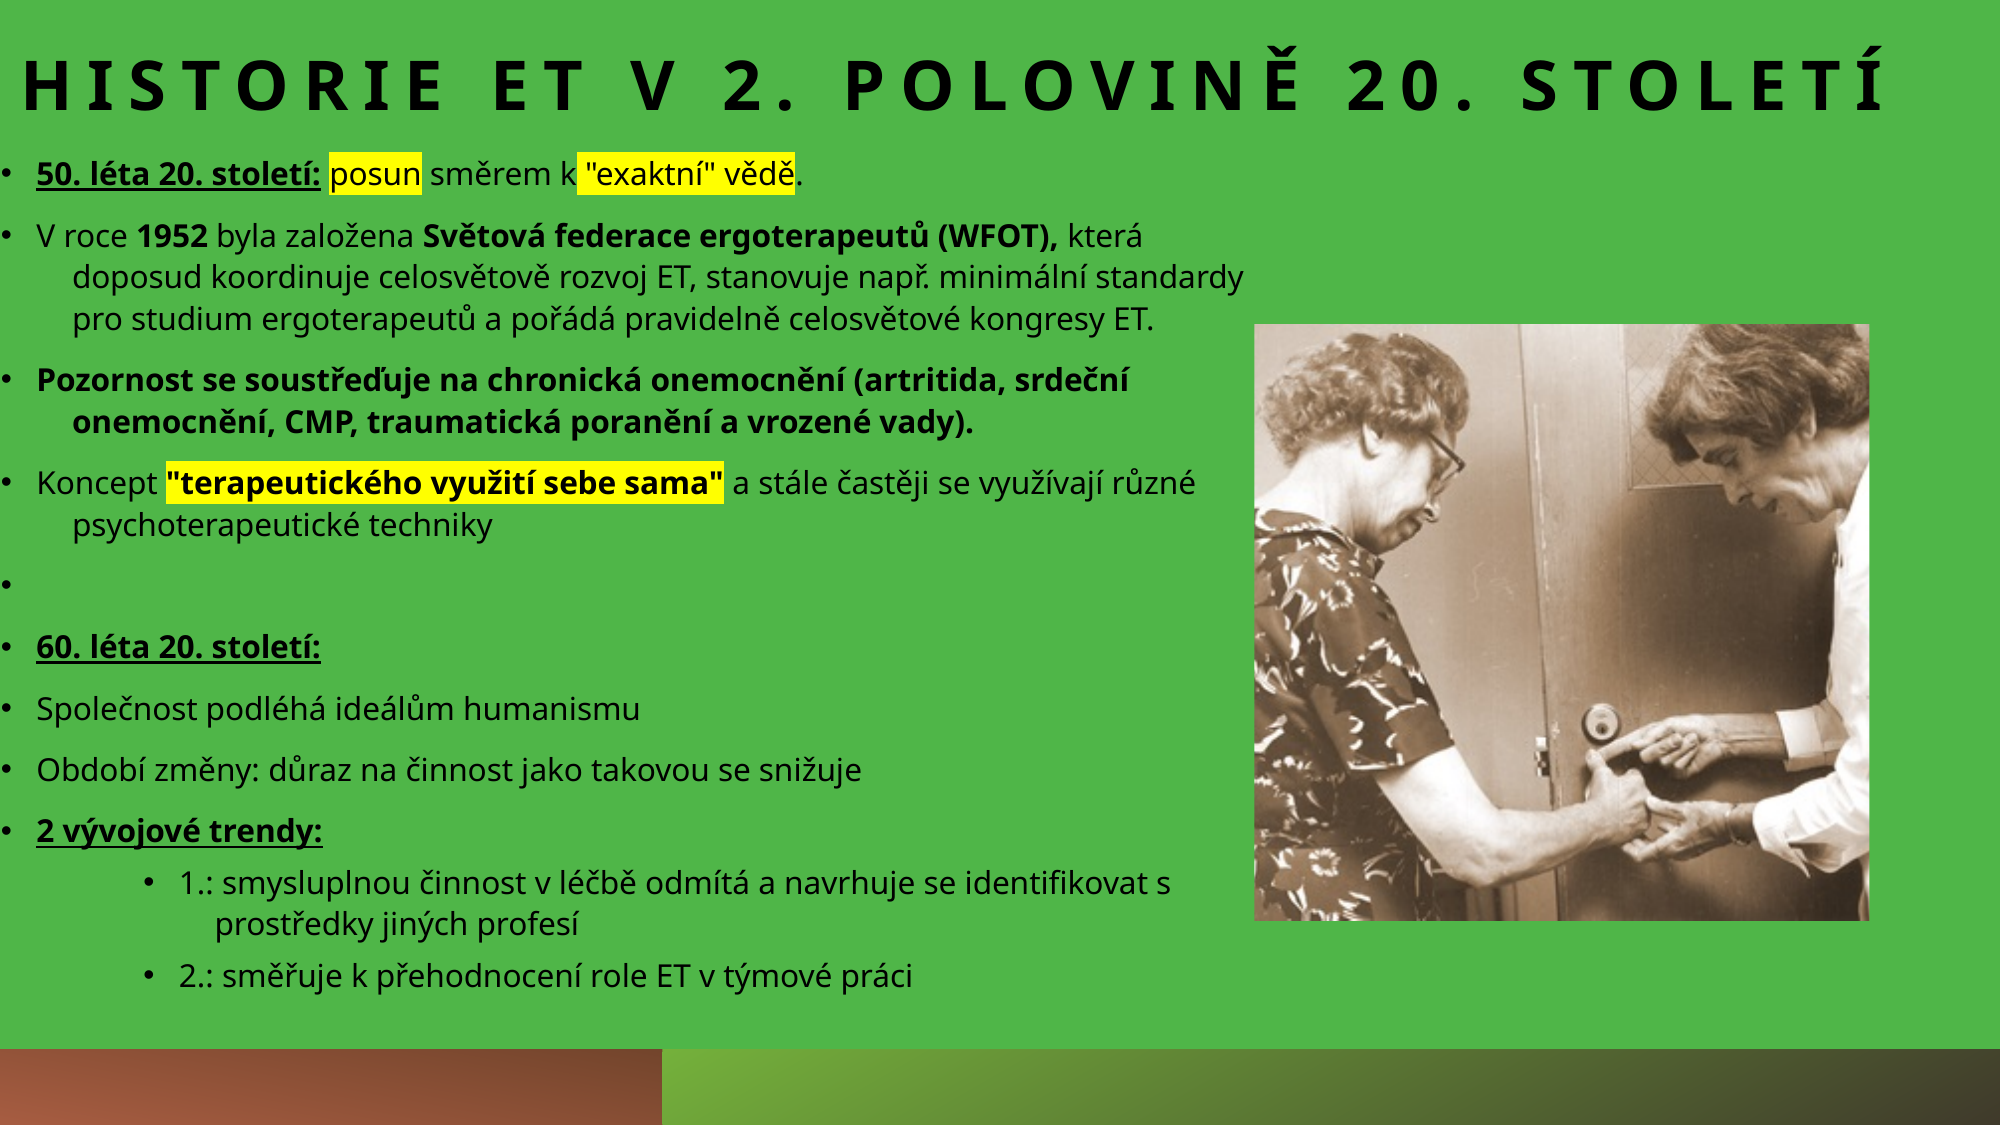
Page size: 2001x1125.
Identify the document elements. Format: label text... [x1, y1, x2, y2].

list 50. léta 20. století: posun směrem k "exaktní" vědě. V roce 1952 byla založena Světová federace ergoterapeutů (WFOT), která doposud koordinuje celosvětově rozvoj ET, stanovuje např. minimální standardy pro studium ergoterapeutů a pořádá pravidelně celosvětové kongresy ET. Pozornost se soustřeďuje na chronická onemocnění (artritida, srdeční onemocnění, CMP, traumatická poranění a vrozené vady). Koncept "terapeutického využití sebe sama" a stále častěji se využívají různé psychoterapeutické techniky 60. léta 20. století: Společnost podléhá ideálům humanismu Období změny: důraz na činnost jako takovou se snižuje 2 vývojové trendy: 1.: smysluplnou činnost v léčbě odmítá a navrhuje se identifikovat s prostředky jiných profesí 2.: směřuje k přehodnocení role ET v týmové práci [0, 150, 1253, 1031]
picture [1254, 324, 1870, 921]
title Historie et v 2. polovině 20. století [20, 50, 1980, 126]
text_box [0, 0, 2000, 1125]
